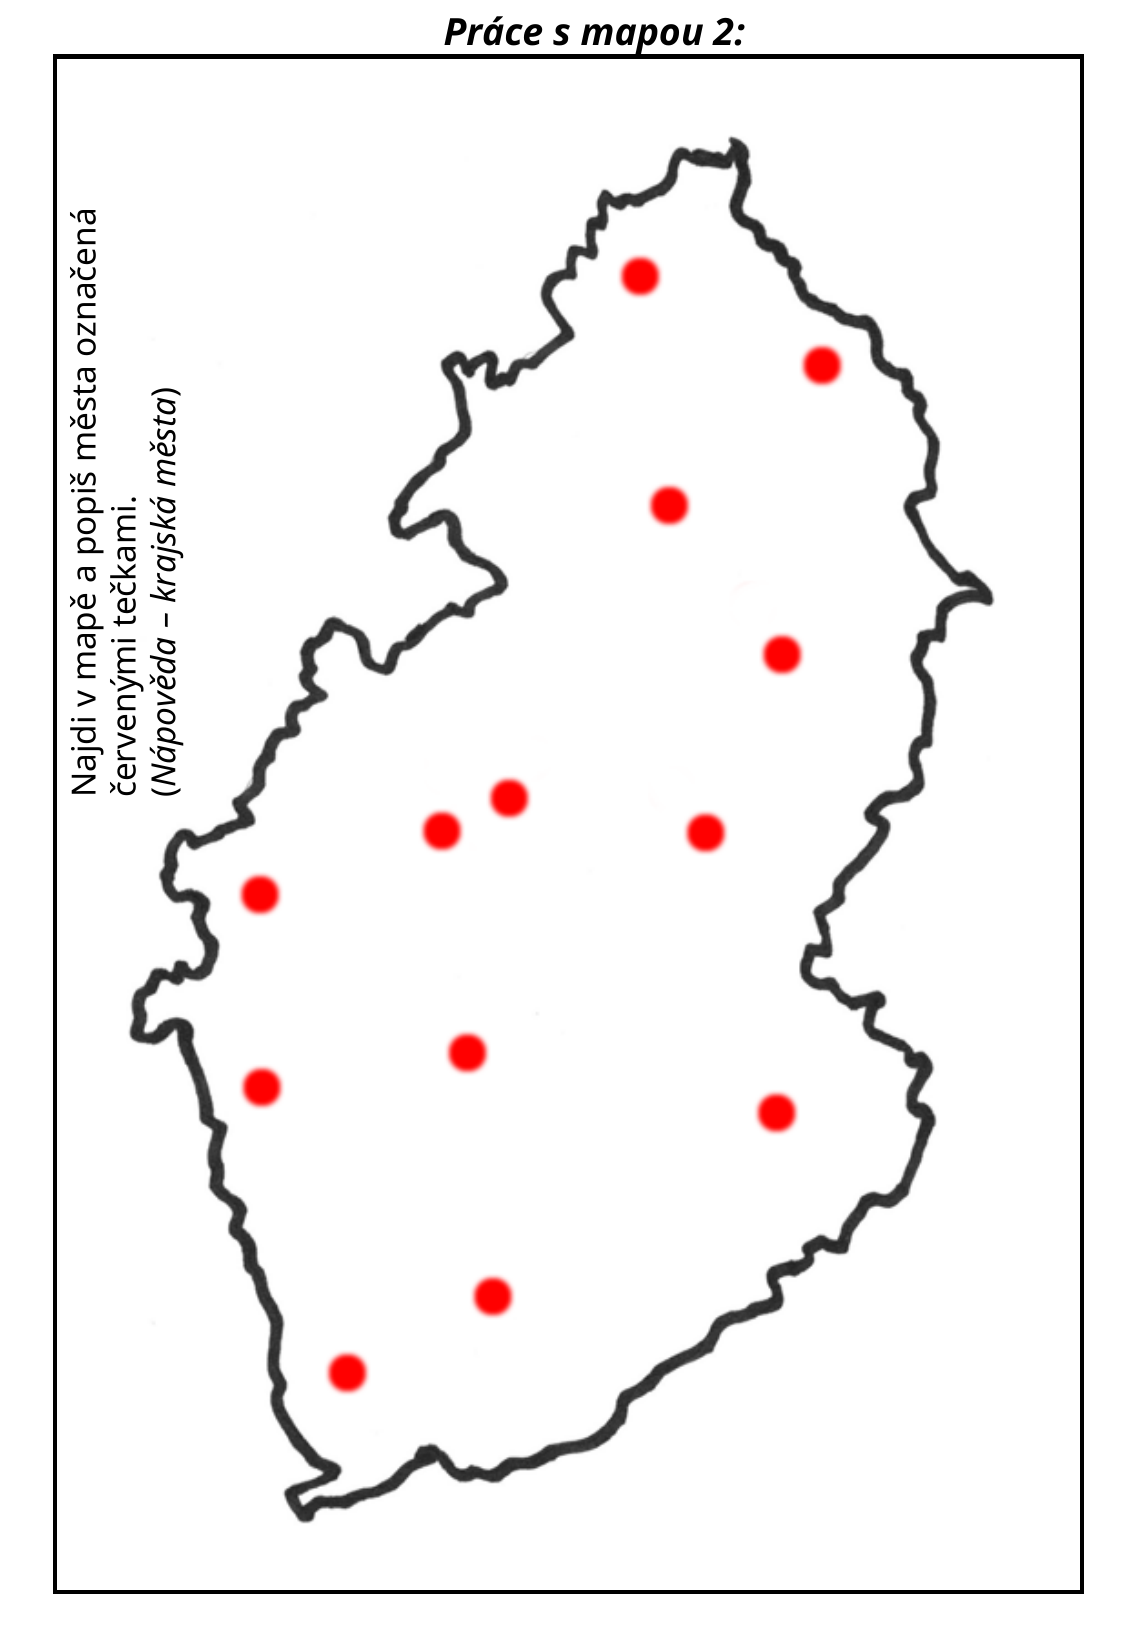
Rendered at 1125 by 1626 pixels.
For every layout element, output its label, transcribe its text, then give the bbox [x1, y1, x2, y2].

text_box Najdi v mapě a popiš města označená červenými tečkami. (Nápověda – krajská města) [54, 91, 190, 813]
text_box Práce s mapou 2: [428, 0, 761, 61]
picture [125, 134, 1000, 1527]
